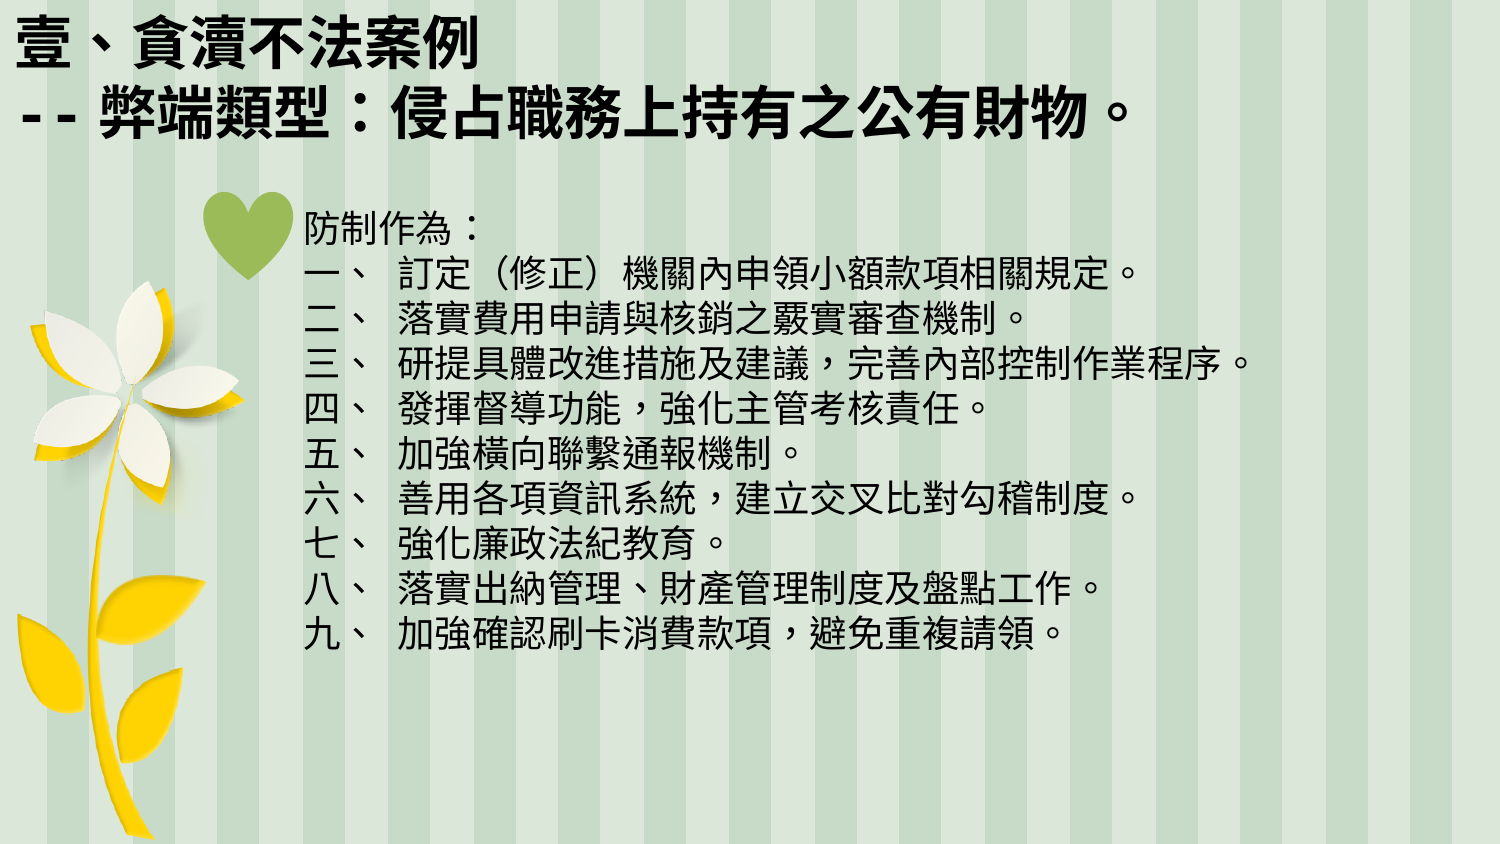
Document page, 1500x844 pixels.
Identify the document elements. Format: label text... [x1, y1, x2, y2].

text_box [203, 191, 294, 281]
picture [0, 154, 1500, 844]
text_box 防制作為： 一、 訂定（修正）機關內申領小額款項相關規定。 二、 落實費用申請與核銷之覈實審查機制。 三、 研提具體改進措施及建議，完善內部控制作業程序。 四、 發揮督導功能，強化主管考核責任。 五、 加強橫向聯繫通報機制。 六、 善用各項資訊系統，建立交叉比對勾稽制度。 七、 強化廉政法紀教育。 八、 落實出納管理、財產管理制度及盤點工作。 九、 加強確認刷卡消費款項，避免重複請領。 [288, 197, 1422, 663]
text_box 壹、貪瀆不法案例 --弊端類型：侵占職務上持有之公有財物。 [0, 0, 1500, 154]
